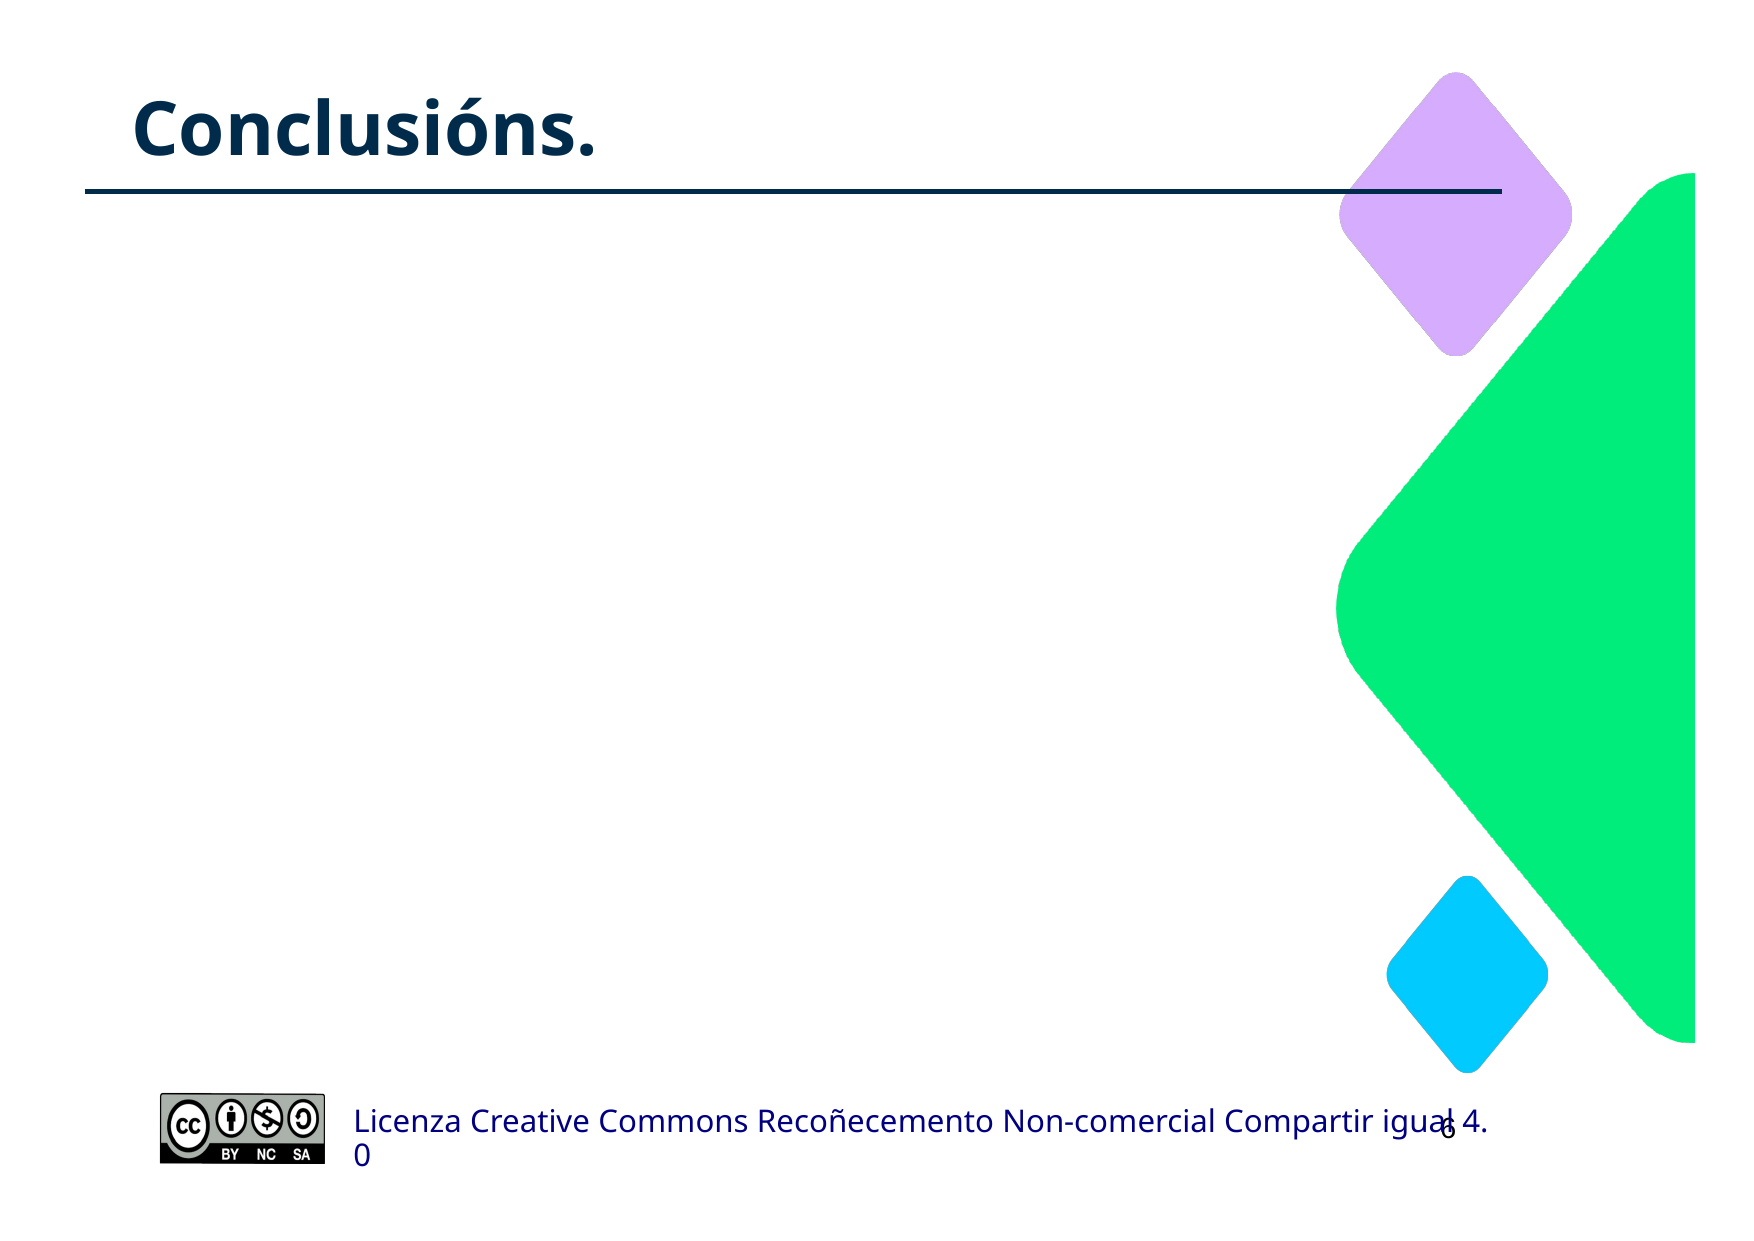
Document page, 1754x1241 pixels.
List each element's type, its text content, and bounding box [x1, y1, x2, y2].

picture [1387, 877, 1459, 966]
text_box Licenza Creative Commons Recoñecemento Non-comercial Compartir igual 4.0 [338, 1072, 1506, 1170]
picture [1387, 983, 1459, 1072]
picture [1336, 72, 1695, 1073]
picture [159, 1092, 325, 1164]
title Conclusións. [131, 24, 1506, 178]
